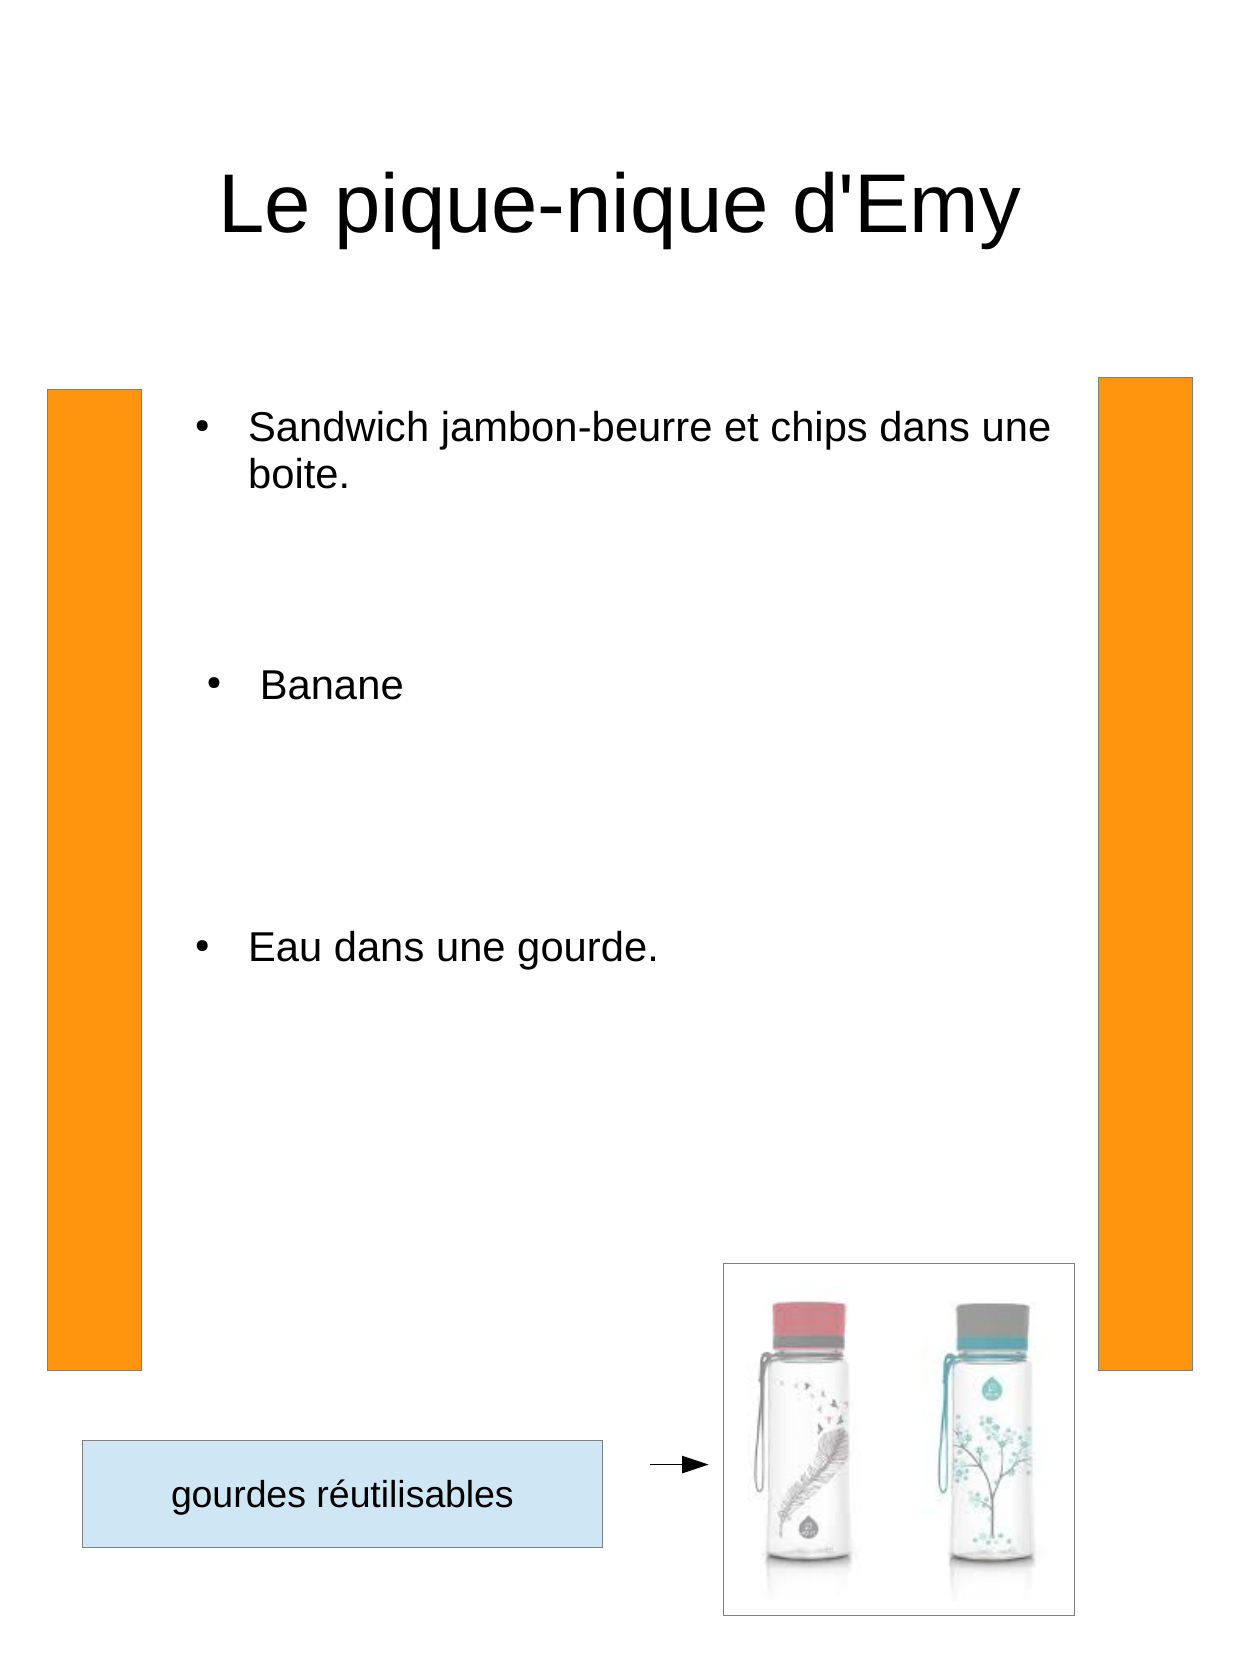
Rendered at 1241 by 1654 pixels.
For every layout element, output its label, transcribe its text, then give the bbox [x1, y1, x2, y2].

text_box [1098, 377, 1193, 1371]
list Banane [188, 661, 1098, 860]
text_box gourdes réutilisables [82, 1440, 603, 1548]
title Le pique-nique d'Emy [62, 65, 1179, 342]
list Eau dans une gourde. [177, 923, 1087, 1123]
picture [723, 1263, 1075, 1616]
list Sandwich jambon-beurre et chips dans une boite. [177, 404, 1087, 603]
text_box [47, 389, 142, 1371]
